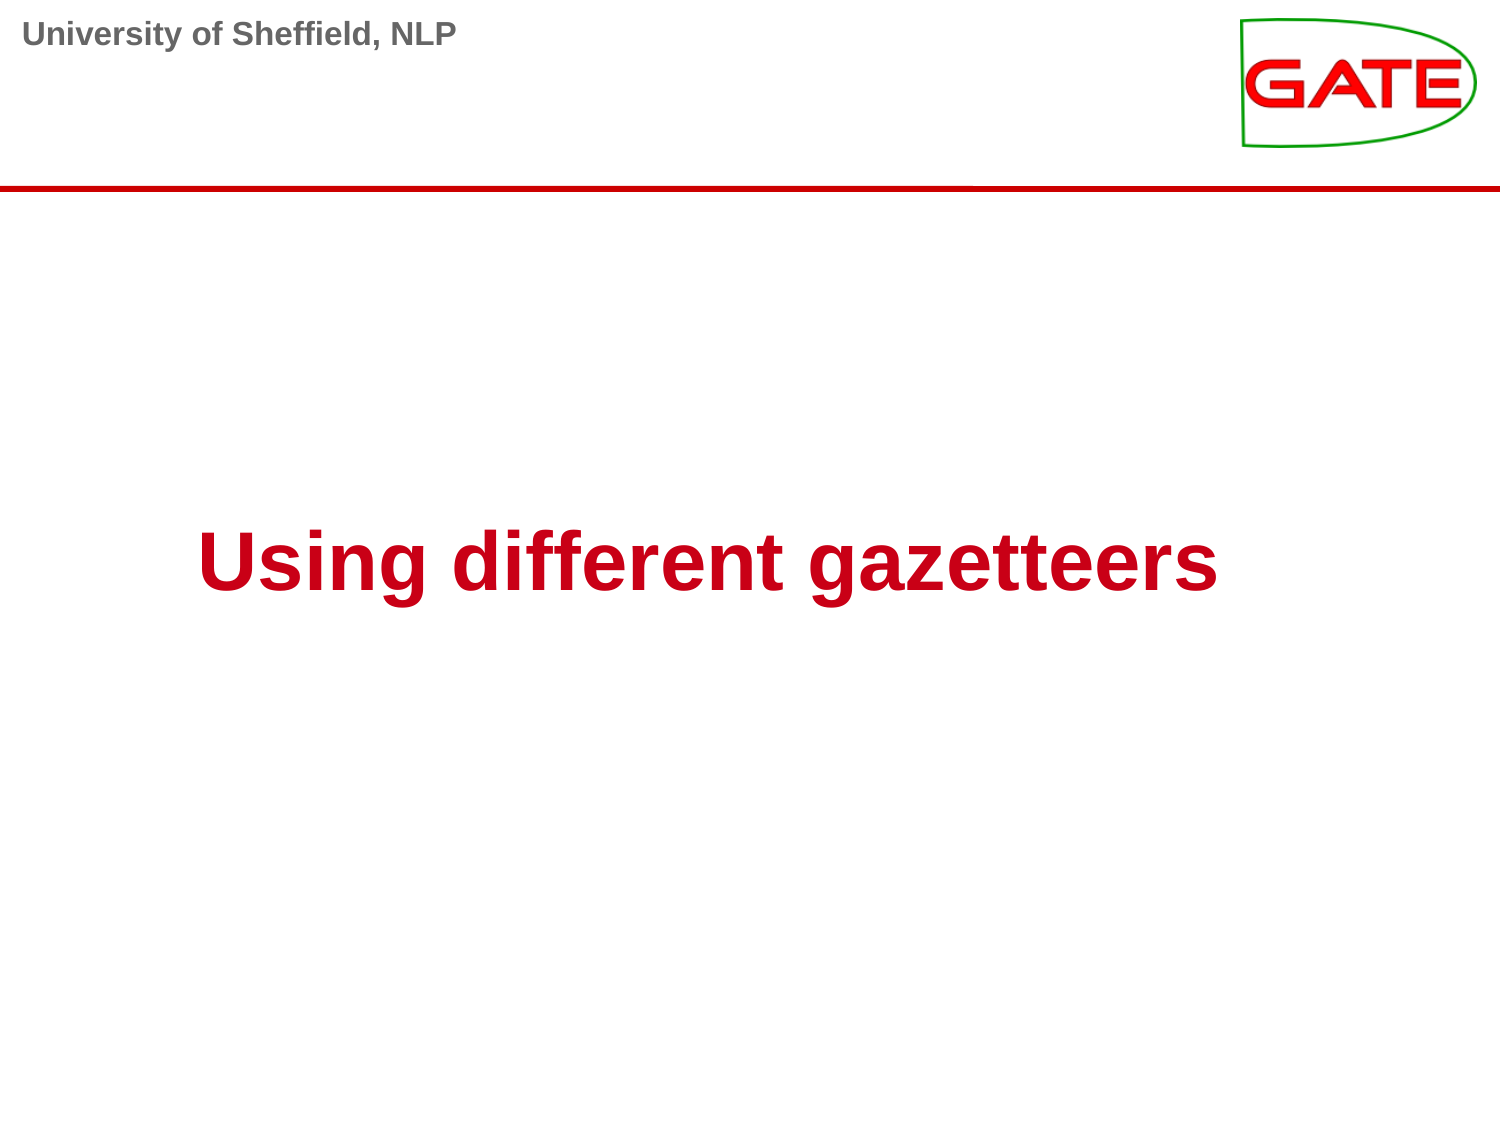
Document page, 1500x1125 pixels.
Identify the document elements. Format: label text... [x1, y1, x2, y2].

text_box Using different gazetteers [37, 7, 1381, 1100]
picture [1381, 18, 1477, 148]
